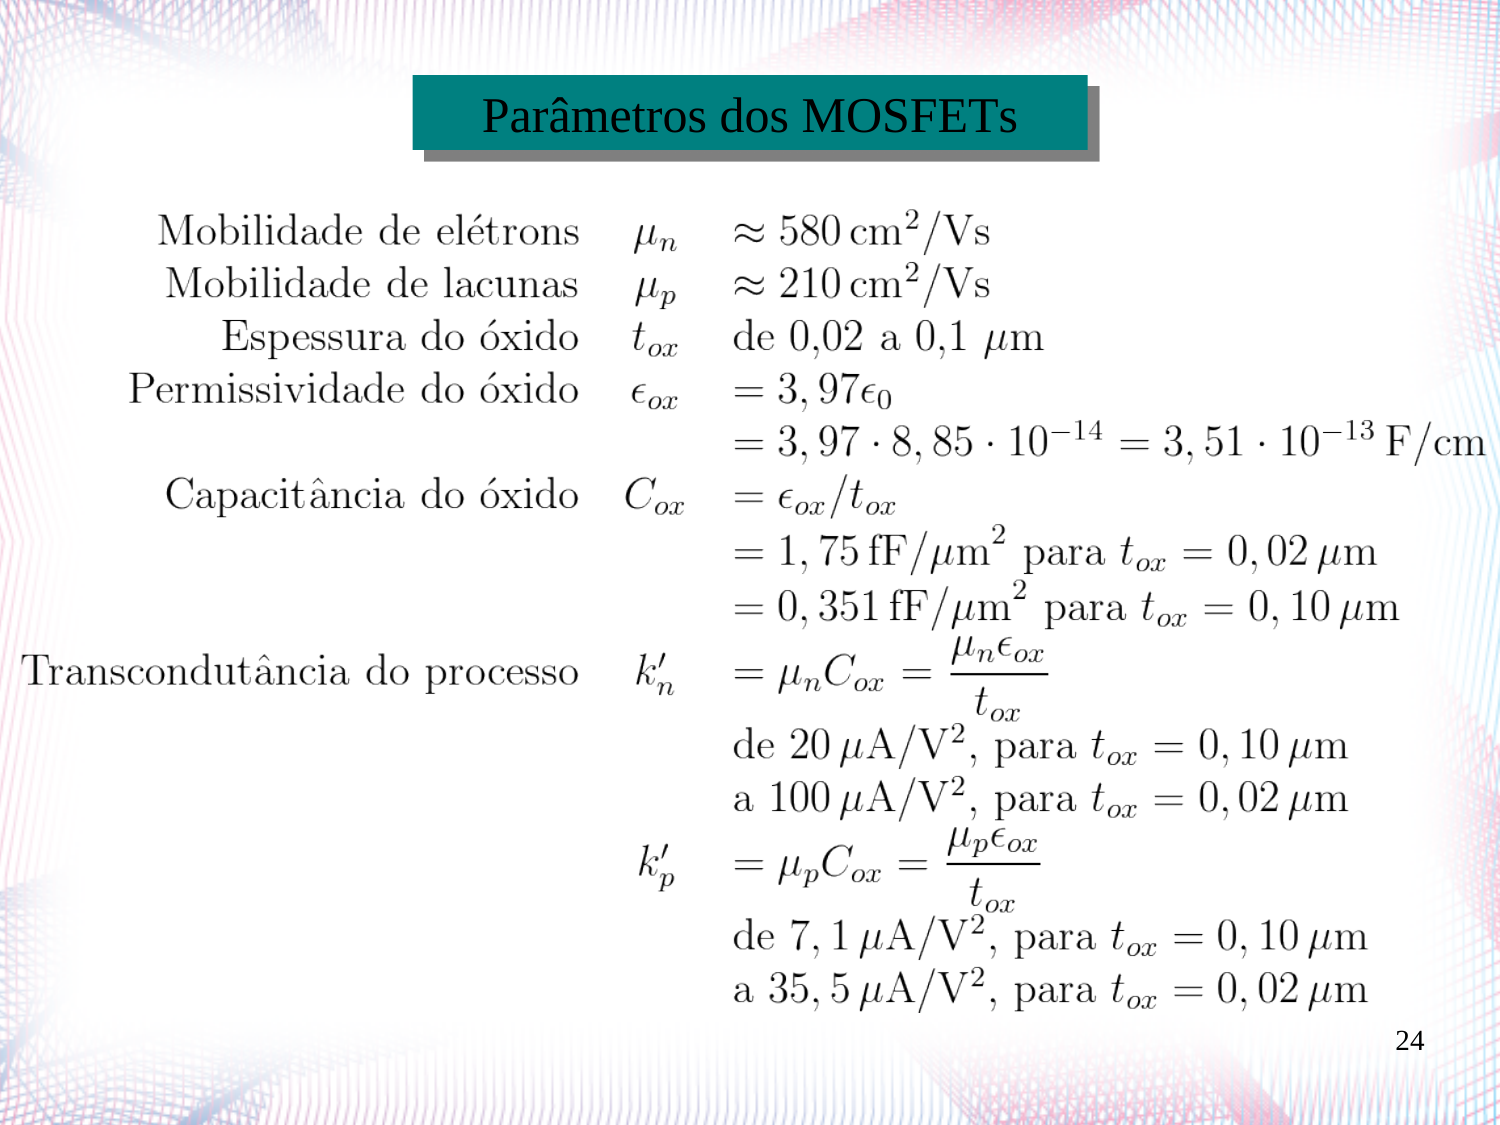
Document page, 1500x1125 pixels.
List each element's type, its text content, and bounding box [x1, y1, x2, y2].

text_box Parâmetros dos MOSFETs [412, 75, 1088, 150]
picture [0, 0, 1500, 1125]
